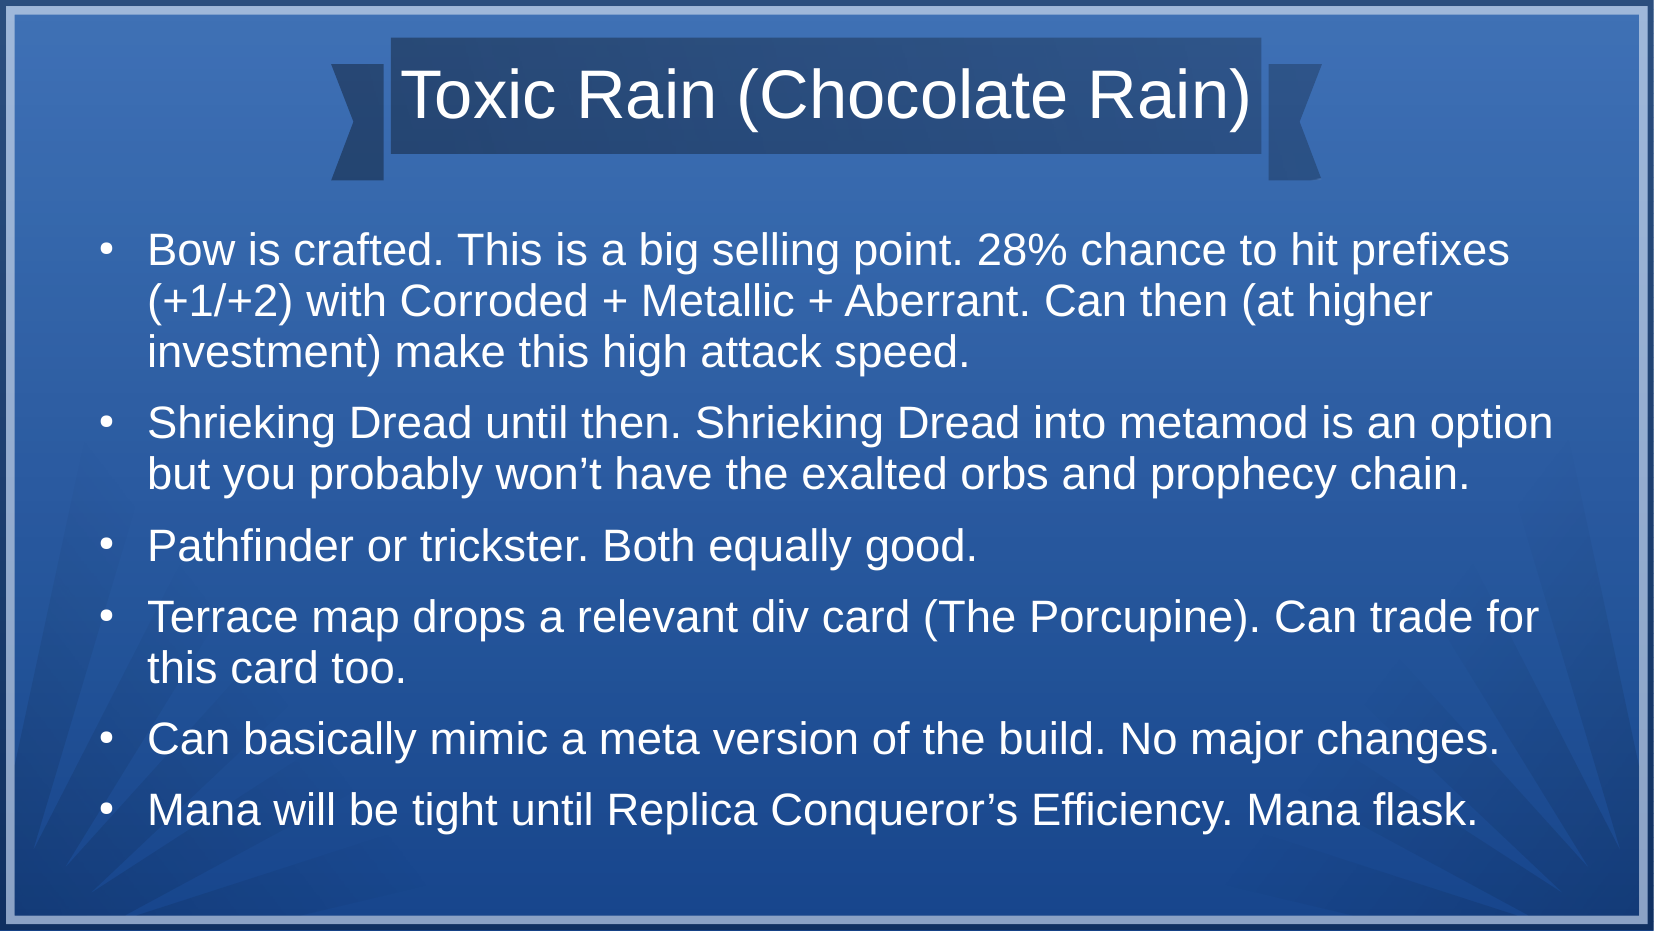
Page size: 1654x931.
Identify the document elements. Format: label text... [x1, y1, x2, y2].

list Bow is crafted. This is a big selling point. 28% chance to hit prefixes (+1/+2) with Corroded + Metallic + Aberrant. Can then (at higher investment) make this high attack speed. Shrieking Dread until then. Shrieking Dread into metamod is an option but you probably won’t have the exalted orbs and prophecy chain. Pathfinder or trickster. Both equally good. Terrace map drops a relevant div card (The Porcupine). Can trade for this card too. Can basically mimic a meta version of the build. No major changes. Mana will be tight until Replica Conqueror’s Efficiency. Mana flask. [82, 224, 1571, 848]
title Toxic Rain (Chocolate Rain) [389, 35, 1264, 154]
